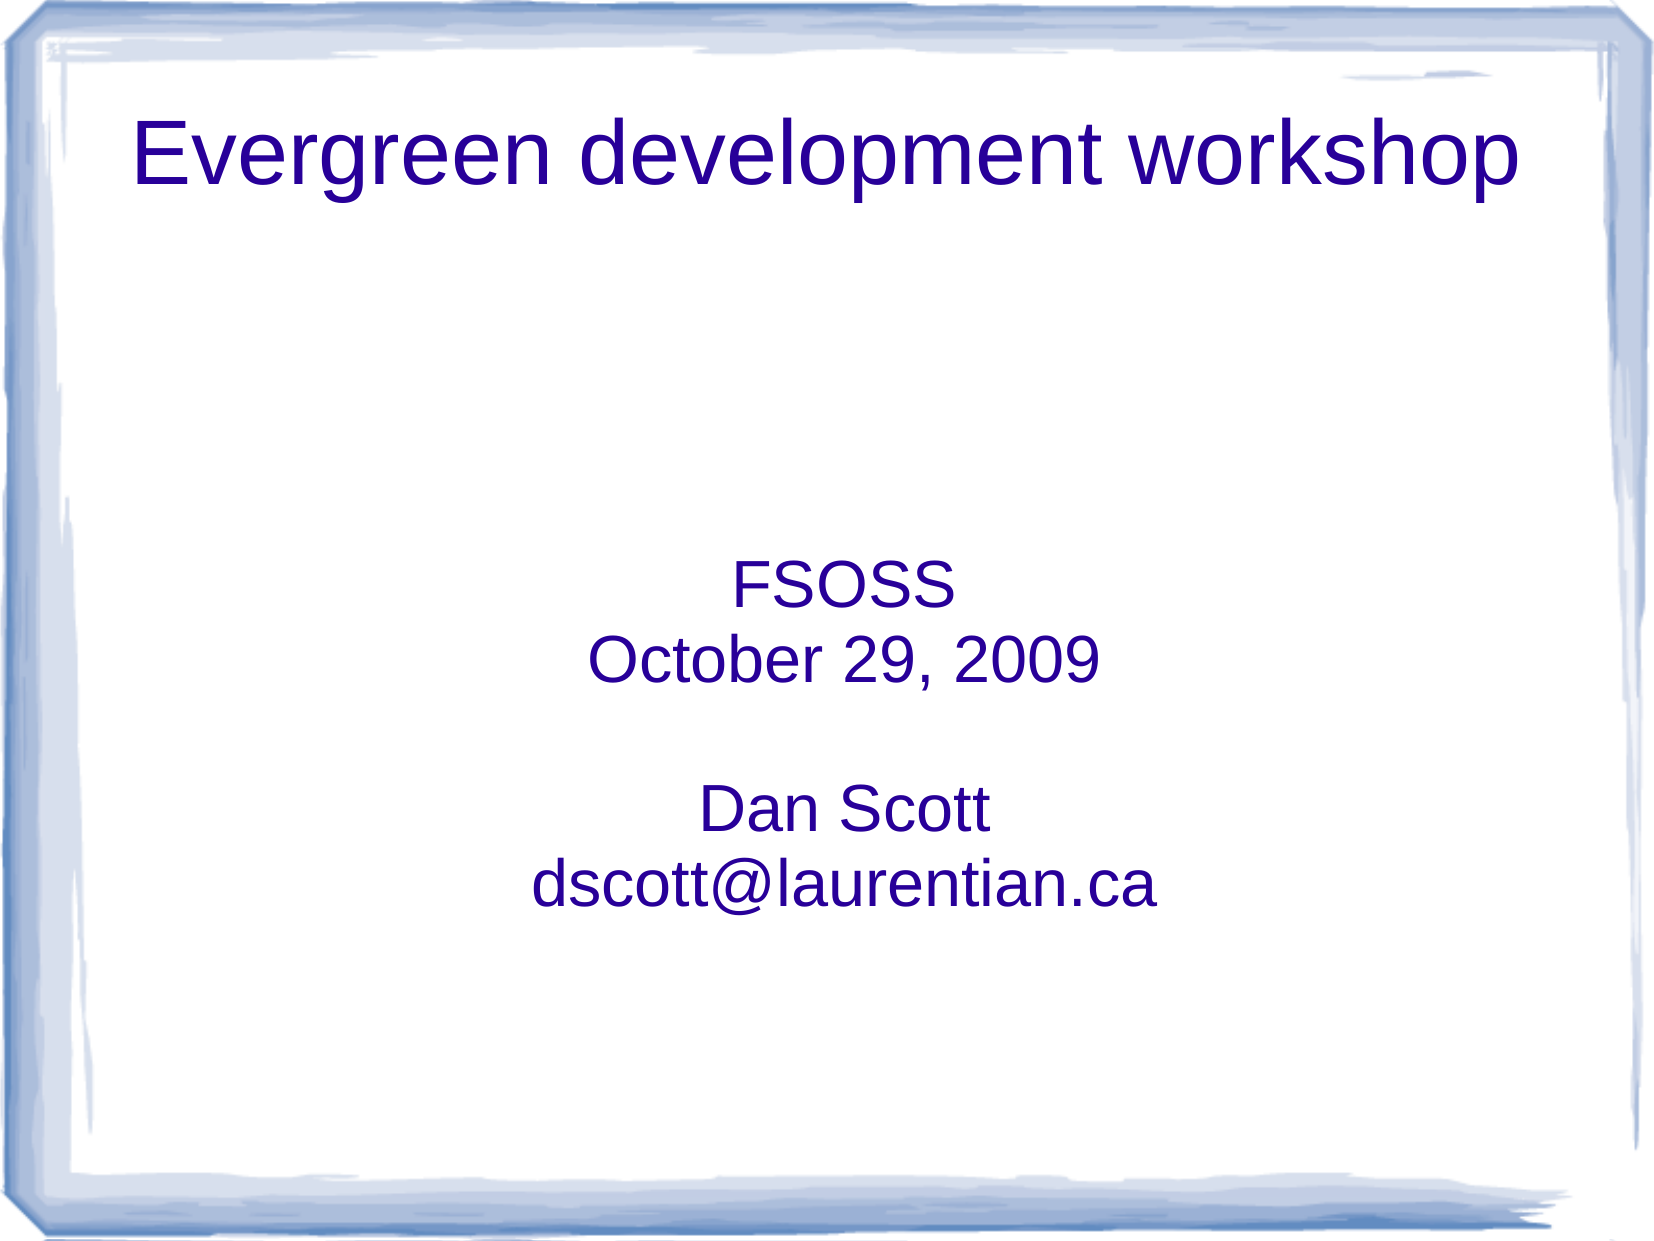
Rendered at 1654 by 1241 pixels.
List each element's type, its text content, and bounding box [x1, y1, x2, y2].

subtitle FSOSS October 29, 2009 Dan Scott dscott@laurentian.ca [118, 324, 1571, 1144]
title Evergreen development workshop [82, 49, 1571, 257]
picture [0, 0, 1654, 1241]
